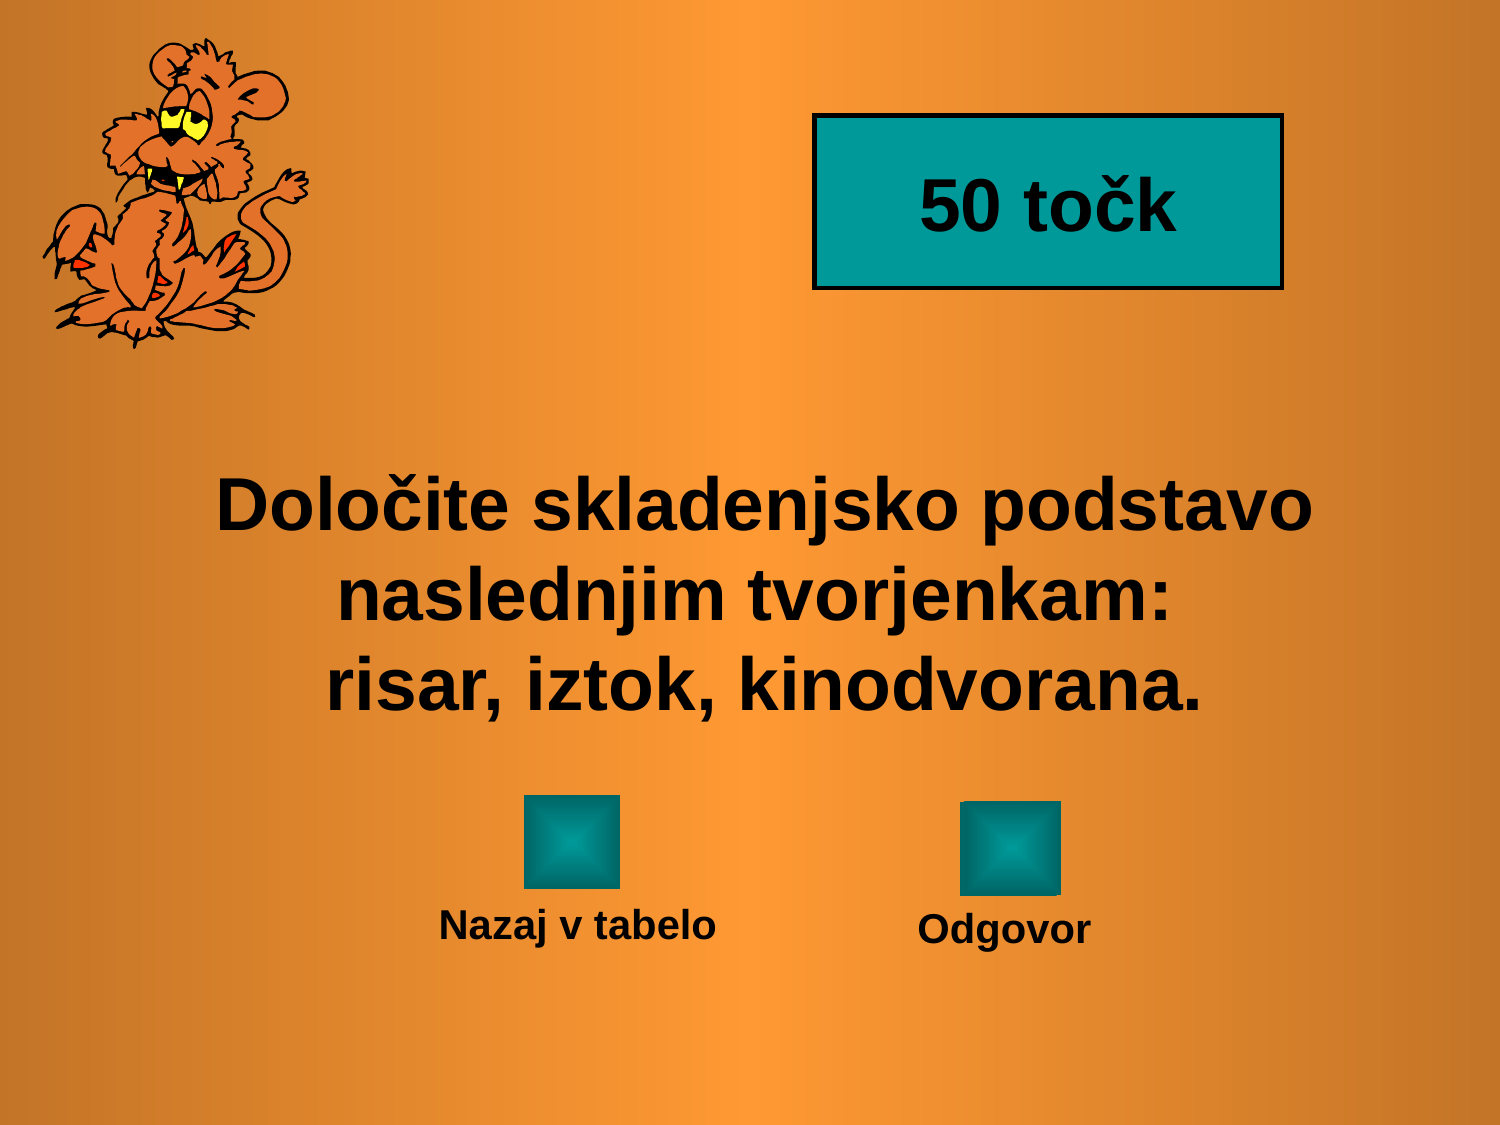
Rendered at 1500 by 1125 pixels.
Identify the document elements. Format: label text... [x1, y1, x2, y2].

text_box 50 točk [814, 115, 1282, 288]
text_box [524, 795, 620, 889]
text_box [964, 801, 1061, 895]
text_box Odgovor [859, 894, 1150, 959]
text_box Nazaj v tabelo [403, 890, 752, 956]
title Določite skladenjsko podstavo naslednjim tvorjenkam: risar, iztok, kinodvorana. [155, 364, 1375, 816]
